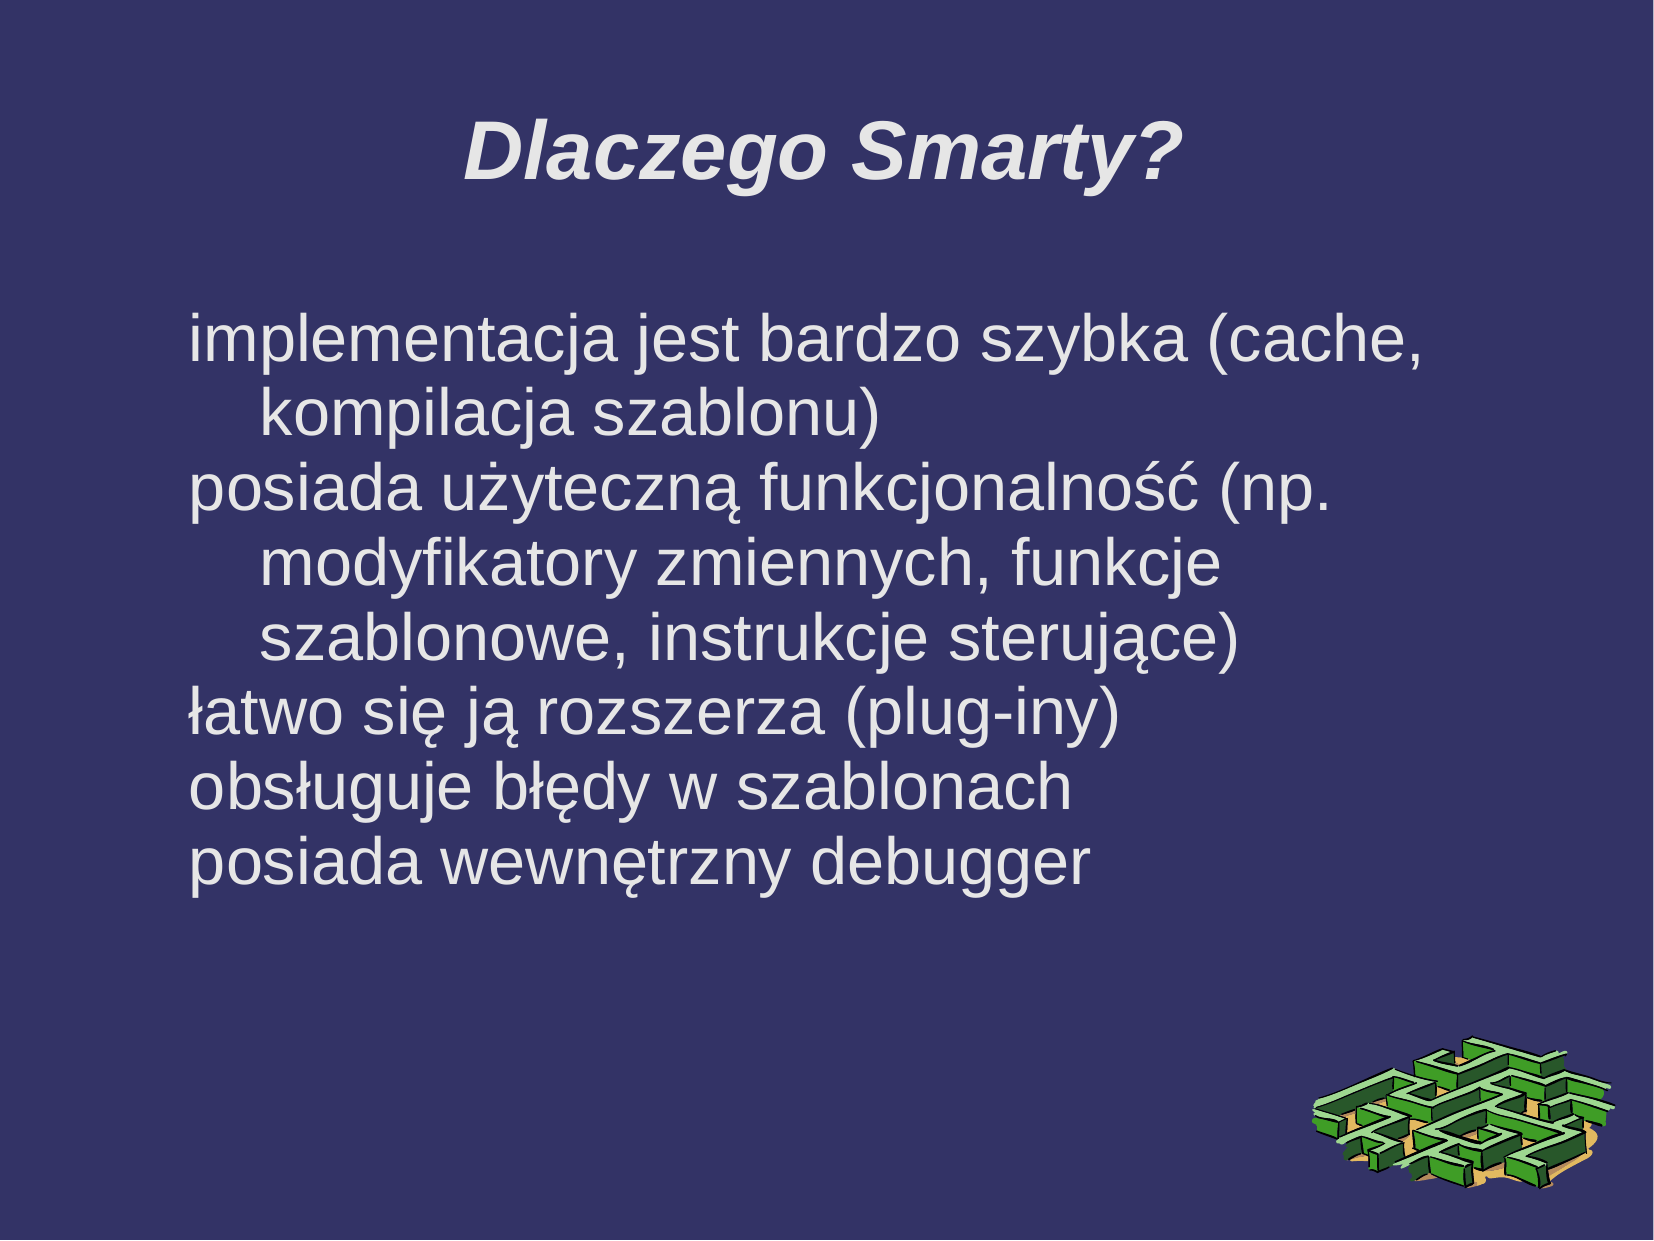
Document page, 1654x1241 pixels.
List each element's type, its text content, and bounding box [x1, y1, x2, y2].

title Dlaczego Smarty? [118, 46, 1531, 254]
list implementacja jest bardzo szybka (cache, kompilacja szablonu) posiada użyteczną funkcjonalność (np. modyfikatory zmiennych, funkcje szablonowe, instrukcje sterujące) łatwo się ją rozszerza (plug-iny) obsługuje błędy w szablonach posiada wewnętrzny debugger [177, 300, 1568, 949]
